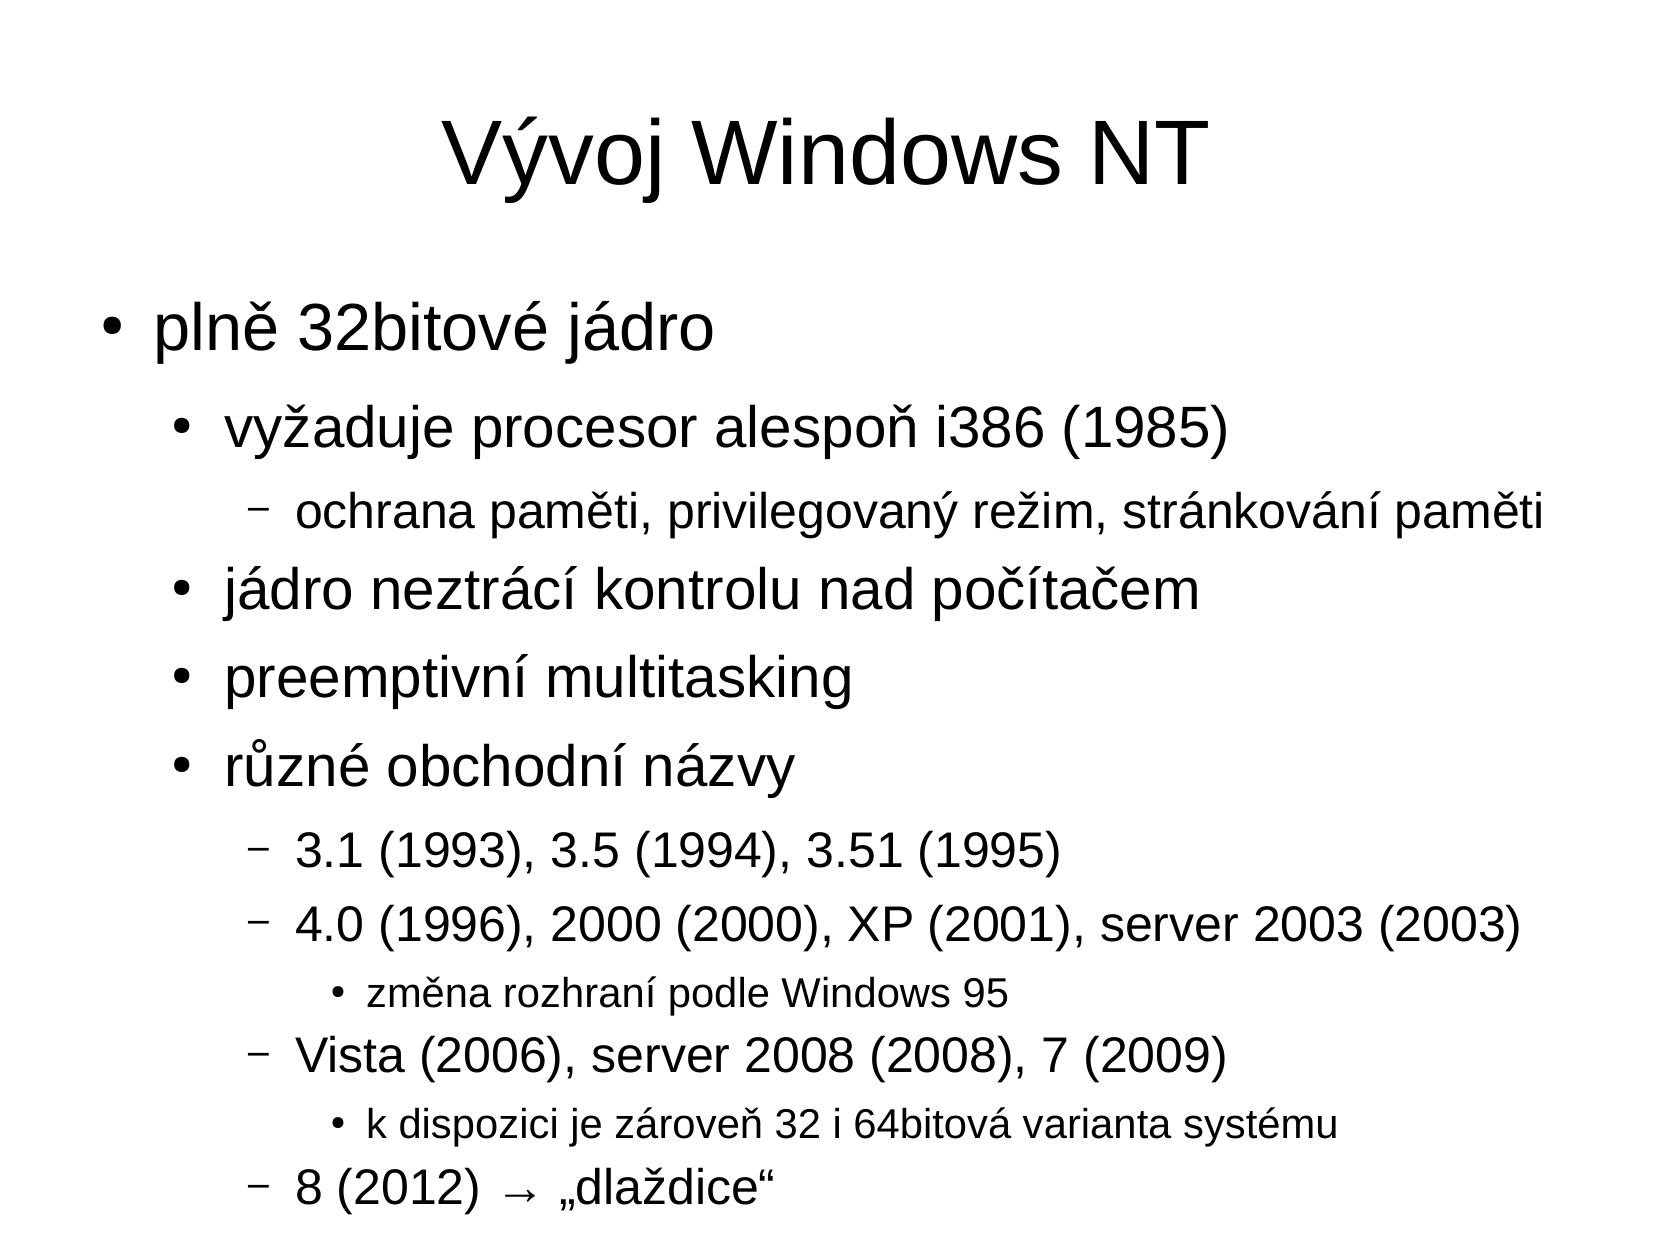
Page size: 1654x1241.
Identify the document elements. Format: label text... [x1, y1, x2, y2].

list plně 32bitové jádro vyžaduje procesor alespoň i386 (1985) ochrana paměti, privilegovaný režim, stránkování paměti jádro neztrácí kontrolu nad počítačem preemptivní multitasking různé obchodní názvy 3.1 (1993), 3.5 (1994), 3.51 (1995) 4.0 (1996), 2000 (2000), XP (2001), server 2003 (2003) změna rozhraní podle Windows 95 Vista (2006), server 2008 (2008), 7 (2009) k dispozici je zároveň 32 i 64bitová varianta systému 8 (2012) → „dlaždice“ [82, 290, 1607, 1216]
title Vývoj Windows NT [82, 49, 1571, 257]
